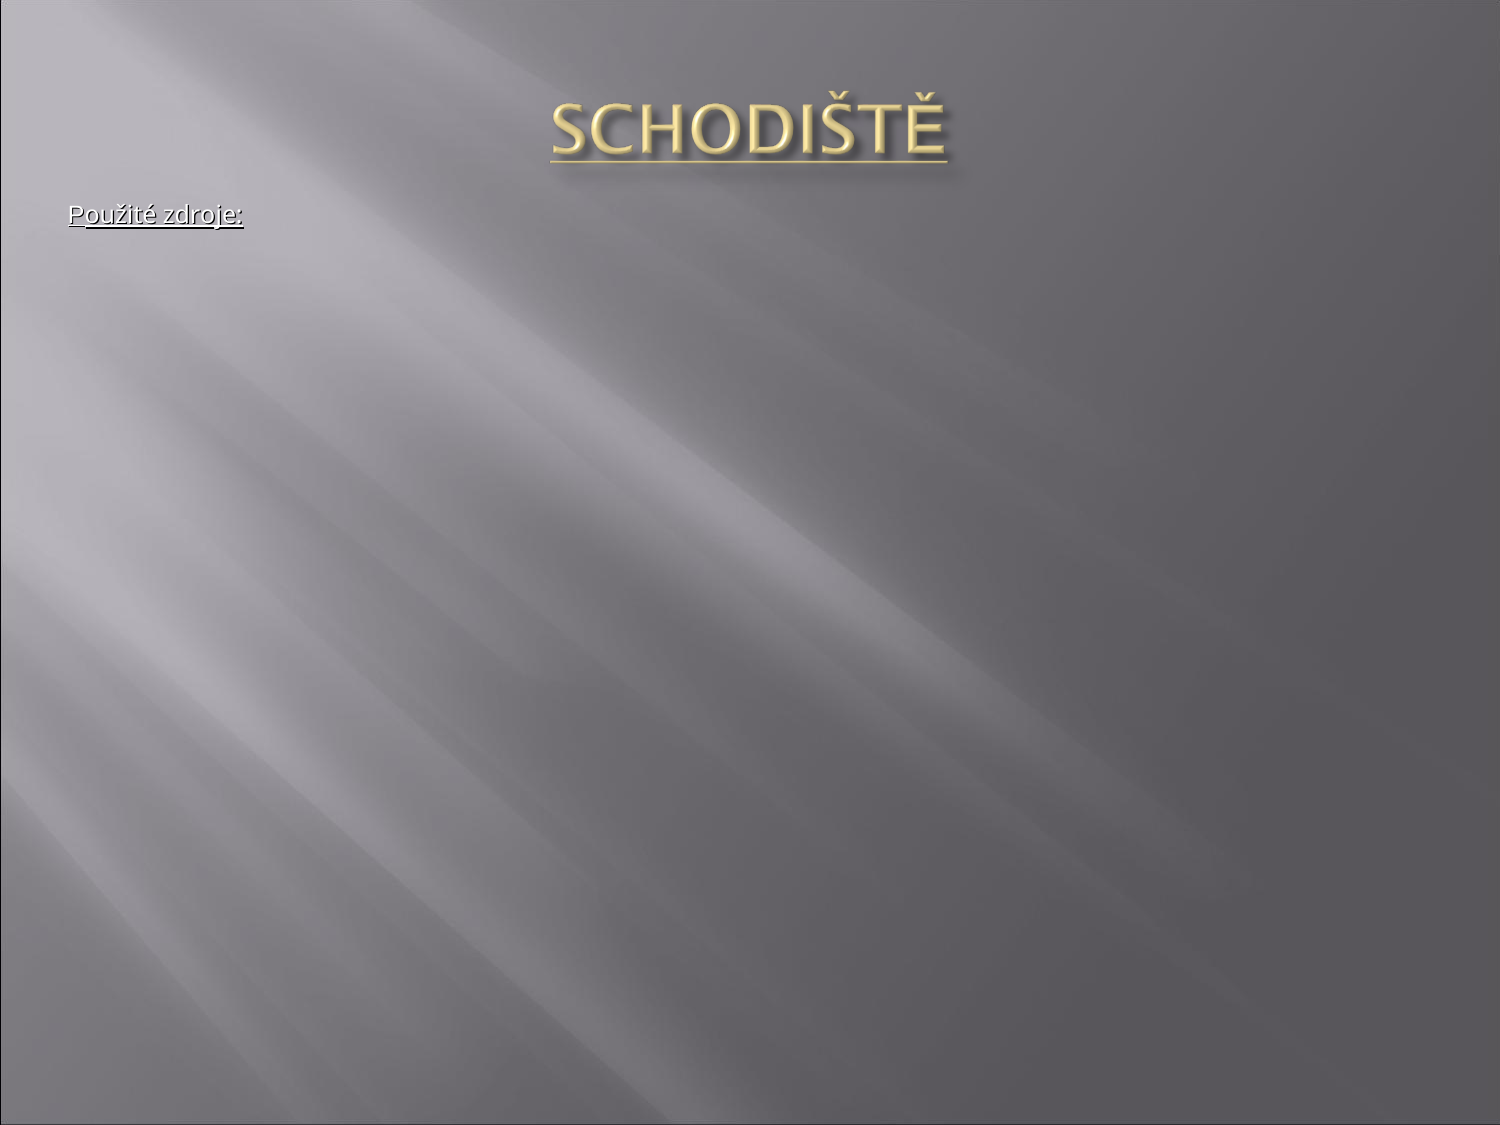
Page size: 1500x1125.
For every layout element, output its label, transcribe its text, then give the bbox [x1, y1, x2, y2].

text_box AAutorem prezentace je Ing. Jiří Král AAutorem všech výkresů schodiště je Ing. Jiří Král TTento soubor podléhá licenci Creative Commons, uveďte autora – zachovejte licenci 2.0 Generic DDílo smíte: šířit – kopírovat, distribuovat a sdělovat dílo veřejnosti upravovat – pozměňovat, doplňovat, využívat celé nebo částečně v jiných dílech Za těchto podmínek: uveďte autora – Máte povinnost uvést údaje o autorovi a tomto díle způsobem, který stanovil autor nebo poskytovatel licence (ne však tak, aby vznikl dojem, že podporují vás nebo způsob, jakým dílo užíváte). zachovejte licenci – Pokud toto dílo jakkoliv upravíte nebo použijete ve svém díle, máte povinnost výsledek své práce šířit pod stejnou nebo slučitelnou licencí. [64, 546, 1403, 1125]
text_box PPoužité zdroje: ČVSN 73 4130 - Schodiště a šikmé rampy Vvyhláška 268/2009 Sb. – o technických požadavcích na stavby HVájek Václav a kol. – Pozemní stavitelství II. Praha: Sobotáles, 1999. 220s. ISBN 80-85920-59-X hhttp://www.pozemni-stavitelstvi.wz.cz/ [53, 160, 1424, 457]
picture [0, 0, 1500, 1125]
text_box [73, 43, 1427, 316]
